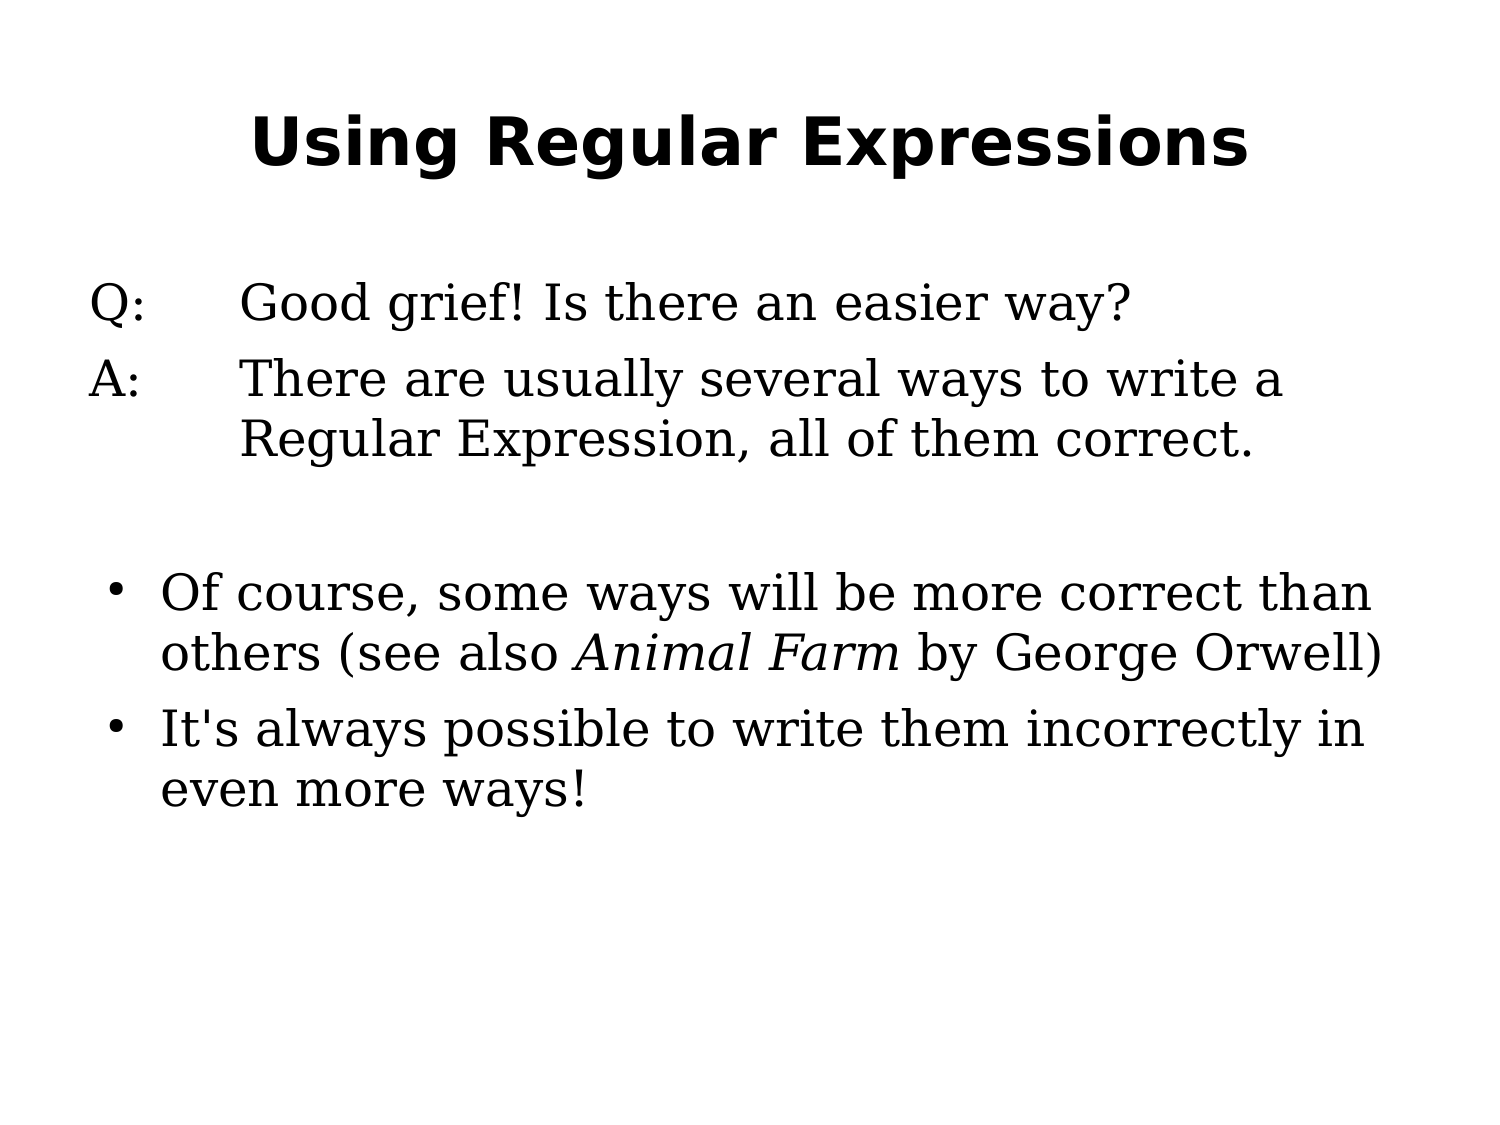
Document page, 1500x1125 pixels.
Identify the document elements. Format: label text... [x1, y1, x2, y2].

title Using Regular Expressions [75, 45, 1426, 233]
list Q: Good grief! Is there an easier way? A: There are usually several ways to write a Regular Expression, all of them correct. Of course, some ways will be more correct than others (see also Animal Farm by George Orwell) It's always possible to write them incorrectly in even more ways! [75, 262, 1426, 1006]
